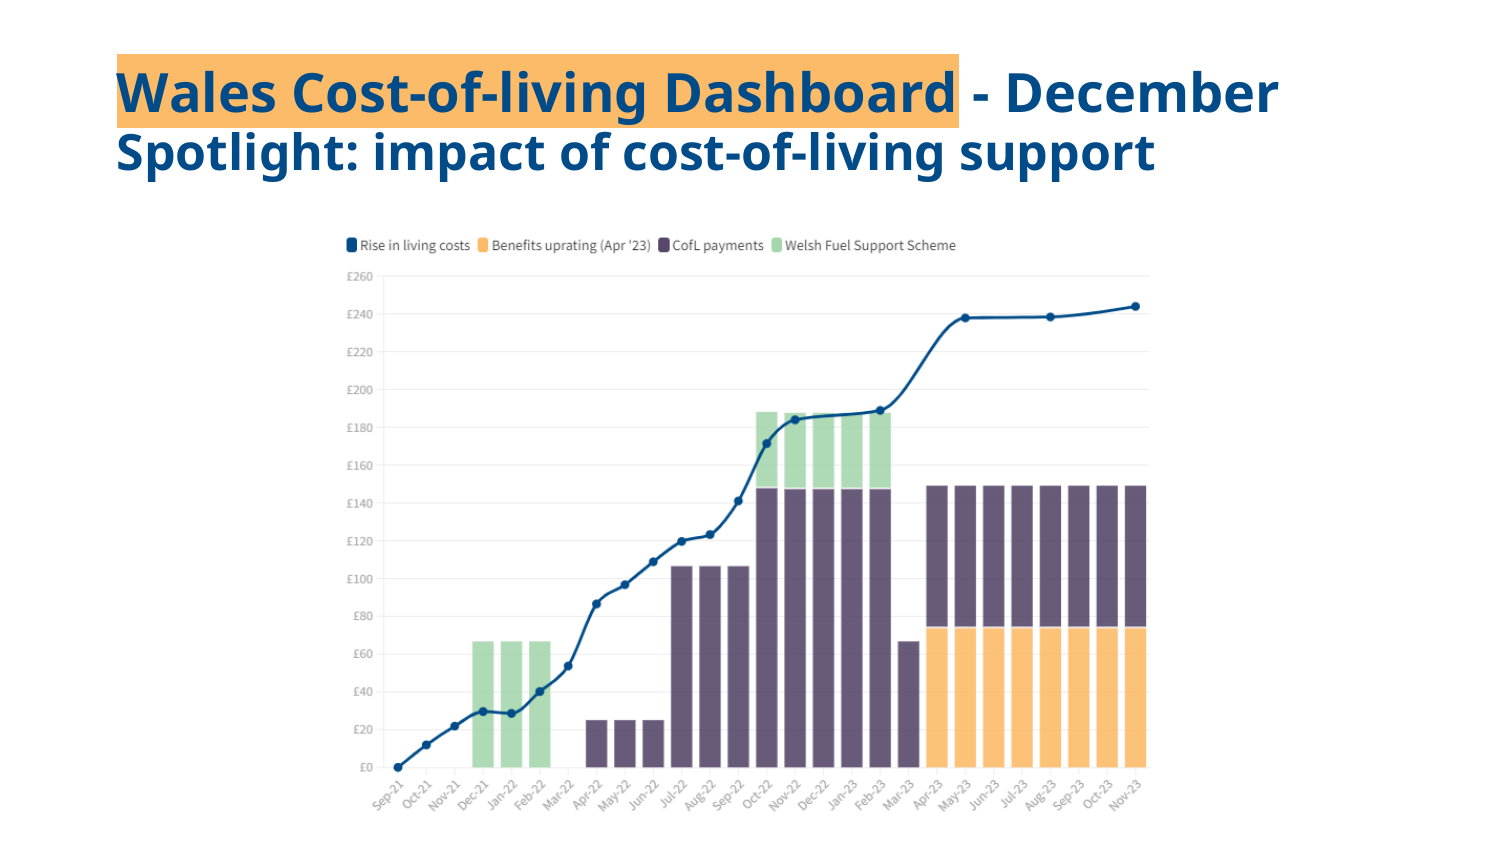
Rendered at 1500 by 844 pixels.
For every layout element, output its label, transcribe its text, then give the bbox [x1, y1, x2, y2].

title Spotlight: impact of cost-of-living support [101, 105, 1399, 207]
picture [335, 226, 1165, 824]
title Wales Cost-of-living Dashboard - December [101, 42, 1399, 105]
